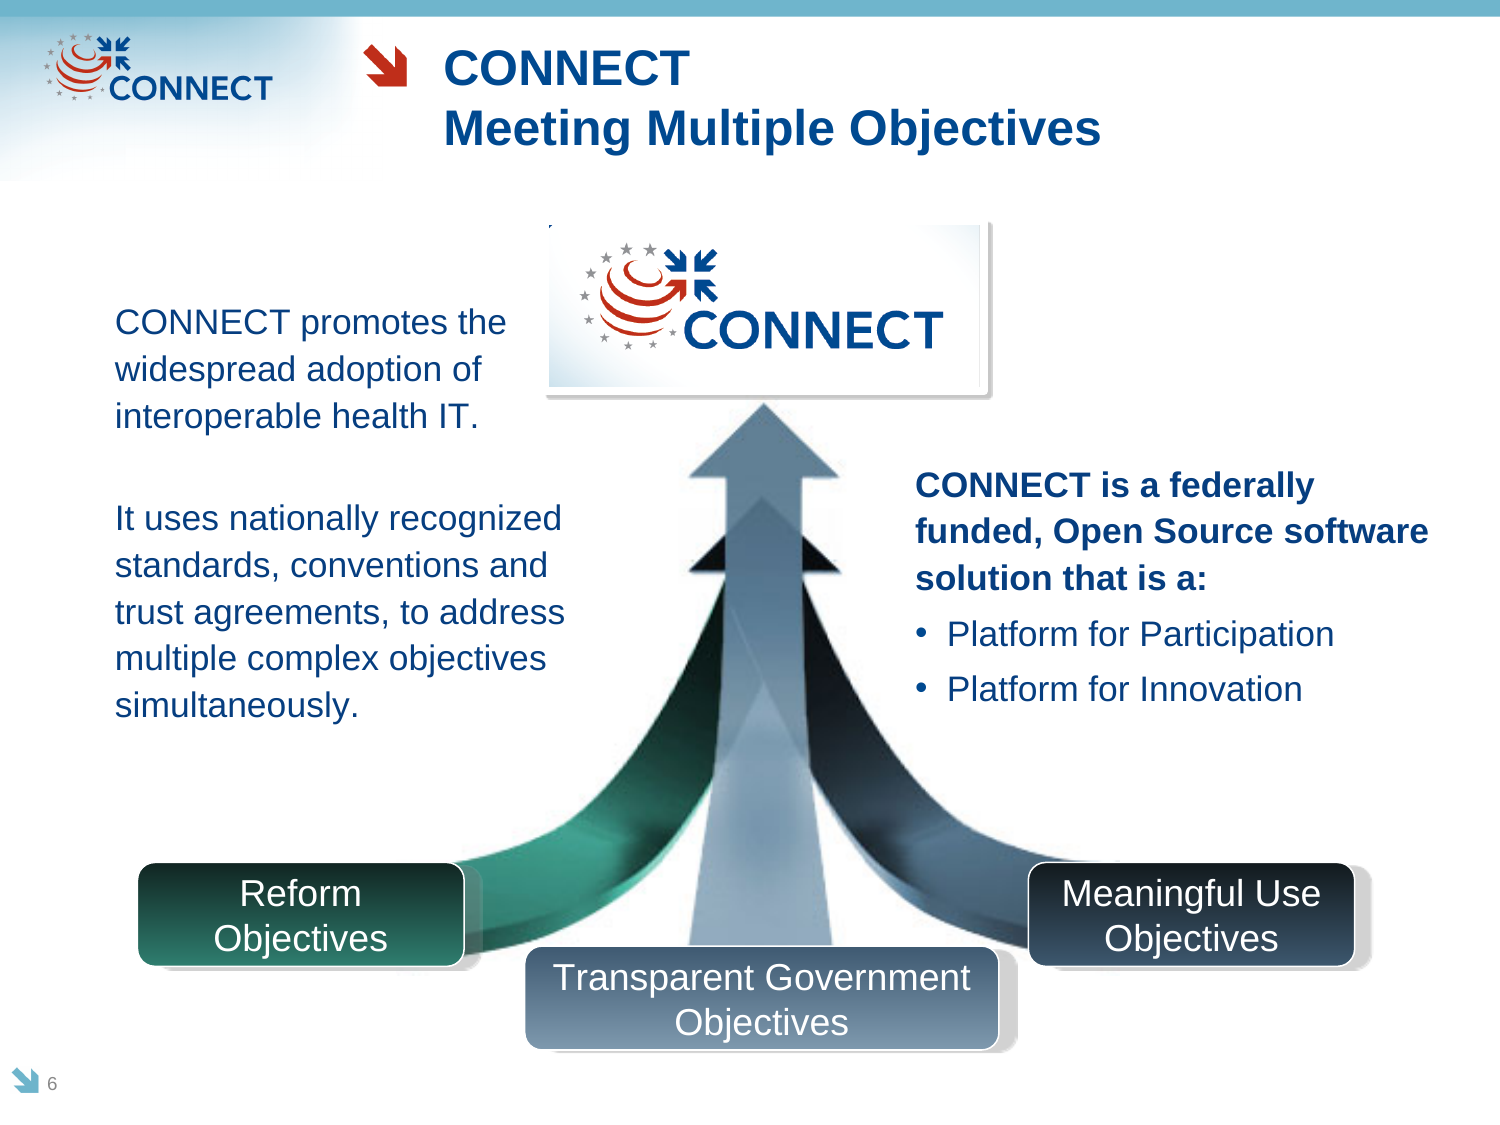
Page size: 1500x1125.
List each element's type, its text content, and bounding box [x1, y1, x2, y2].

list CONNECT promotes the widespread adoption of interoperable health IT. It uses nationally recognized standards, conventions and trust agreements, to address multiple complex objectives simultaneously. [99, 287, 625, 1073]
list CONNECT is a federally funded, Open Source software solution that is a: Platform for Participation Platform for Innovation [899, 449, 1450, 1026]
picture [625, 393, 1120, 946]
picture [10, 1066, 32, 1094]
text_box Transparent Government Objectives [625, 946, 999, 1051]
title CONNECT Meeting Multiple Objectives [428, 28, 1500, 213]
picture [548, 224, 980, 387]
text_box <number> [32, 1053, 383, 1114]
picture [0, 17, 408, 181]
